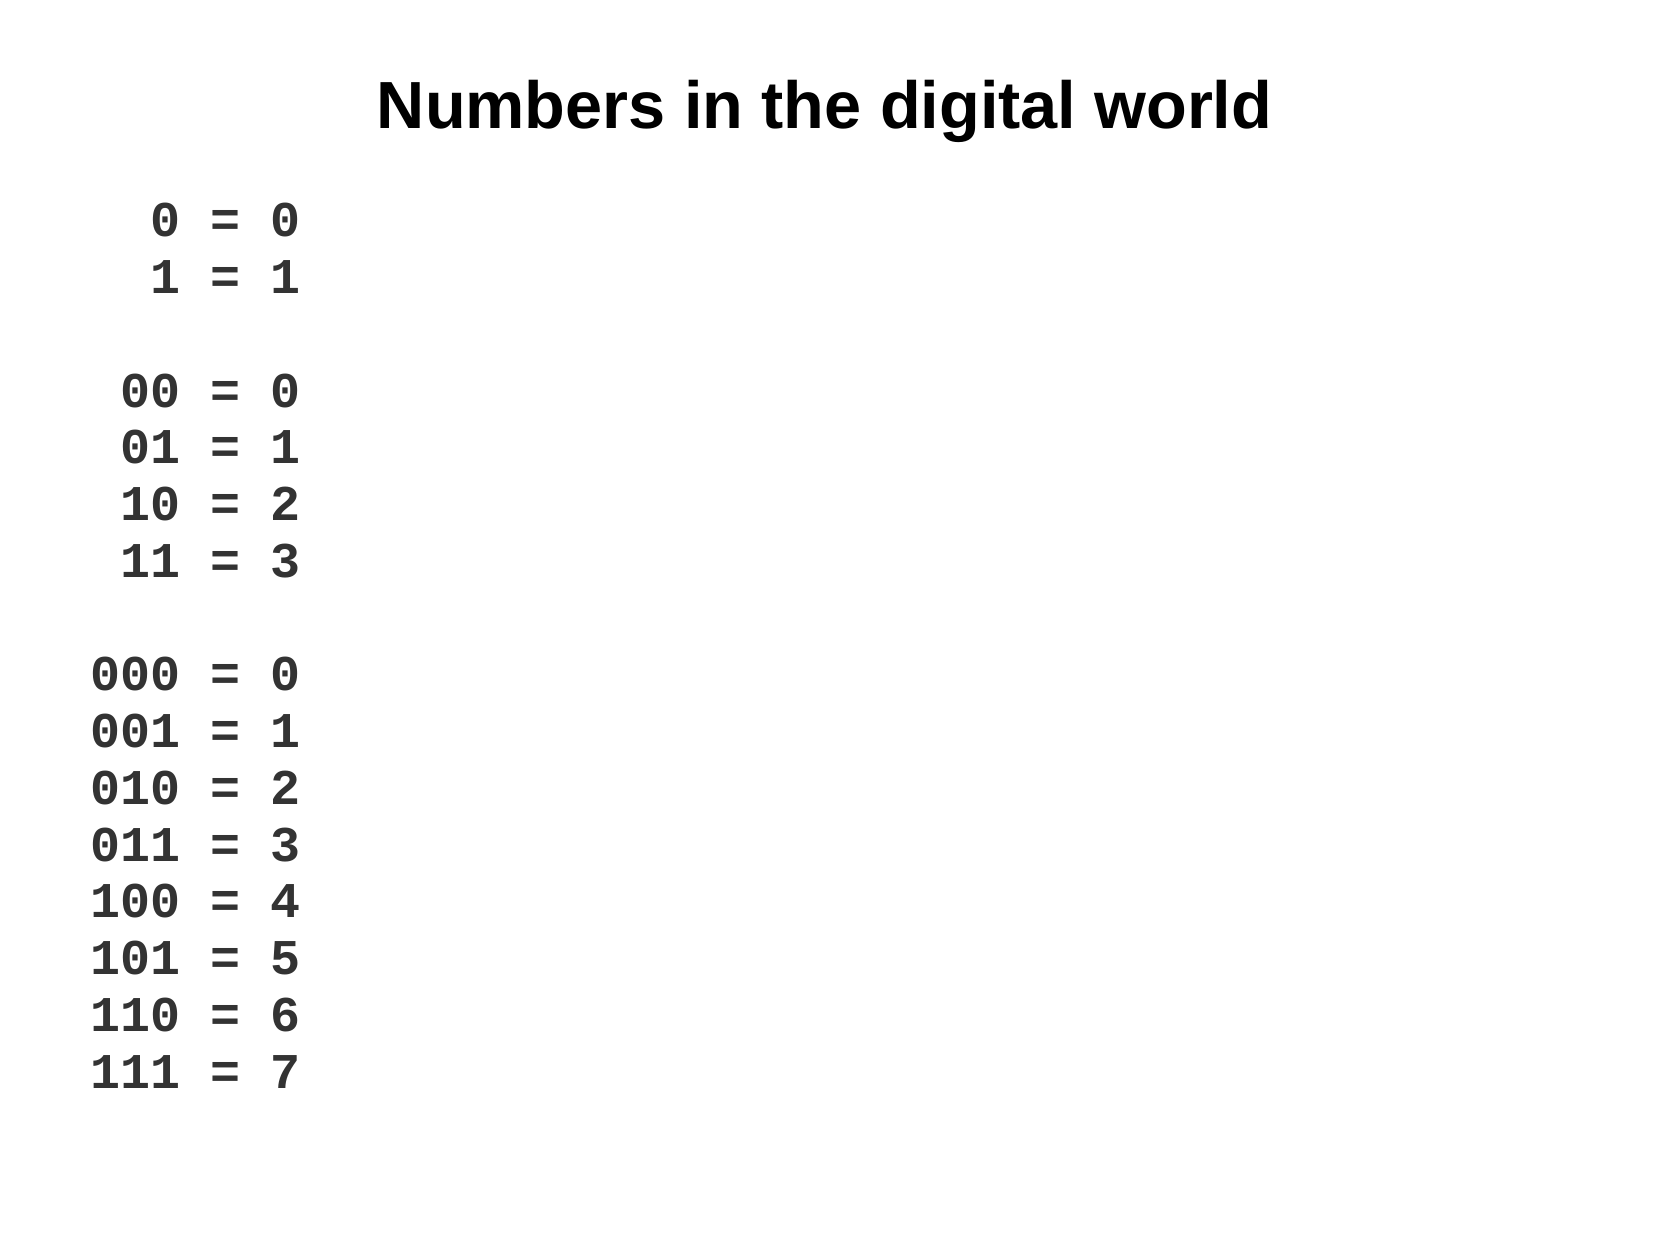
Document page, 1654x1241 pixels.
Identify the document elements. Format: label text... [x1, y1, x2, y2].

list 0 = 0 1 = 1 00 = 0 01 = 1 10 = 2 11 = 3 000 = 0 001 = 1 010 = 2 011 = 3 100 = 4 101 = 5 110 = 6 111 = 7 [30, 195, 1621, 1216]
title Numbers in the digital world [30, 30, 1621, 181]
